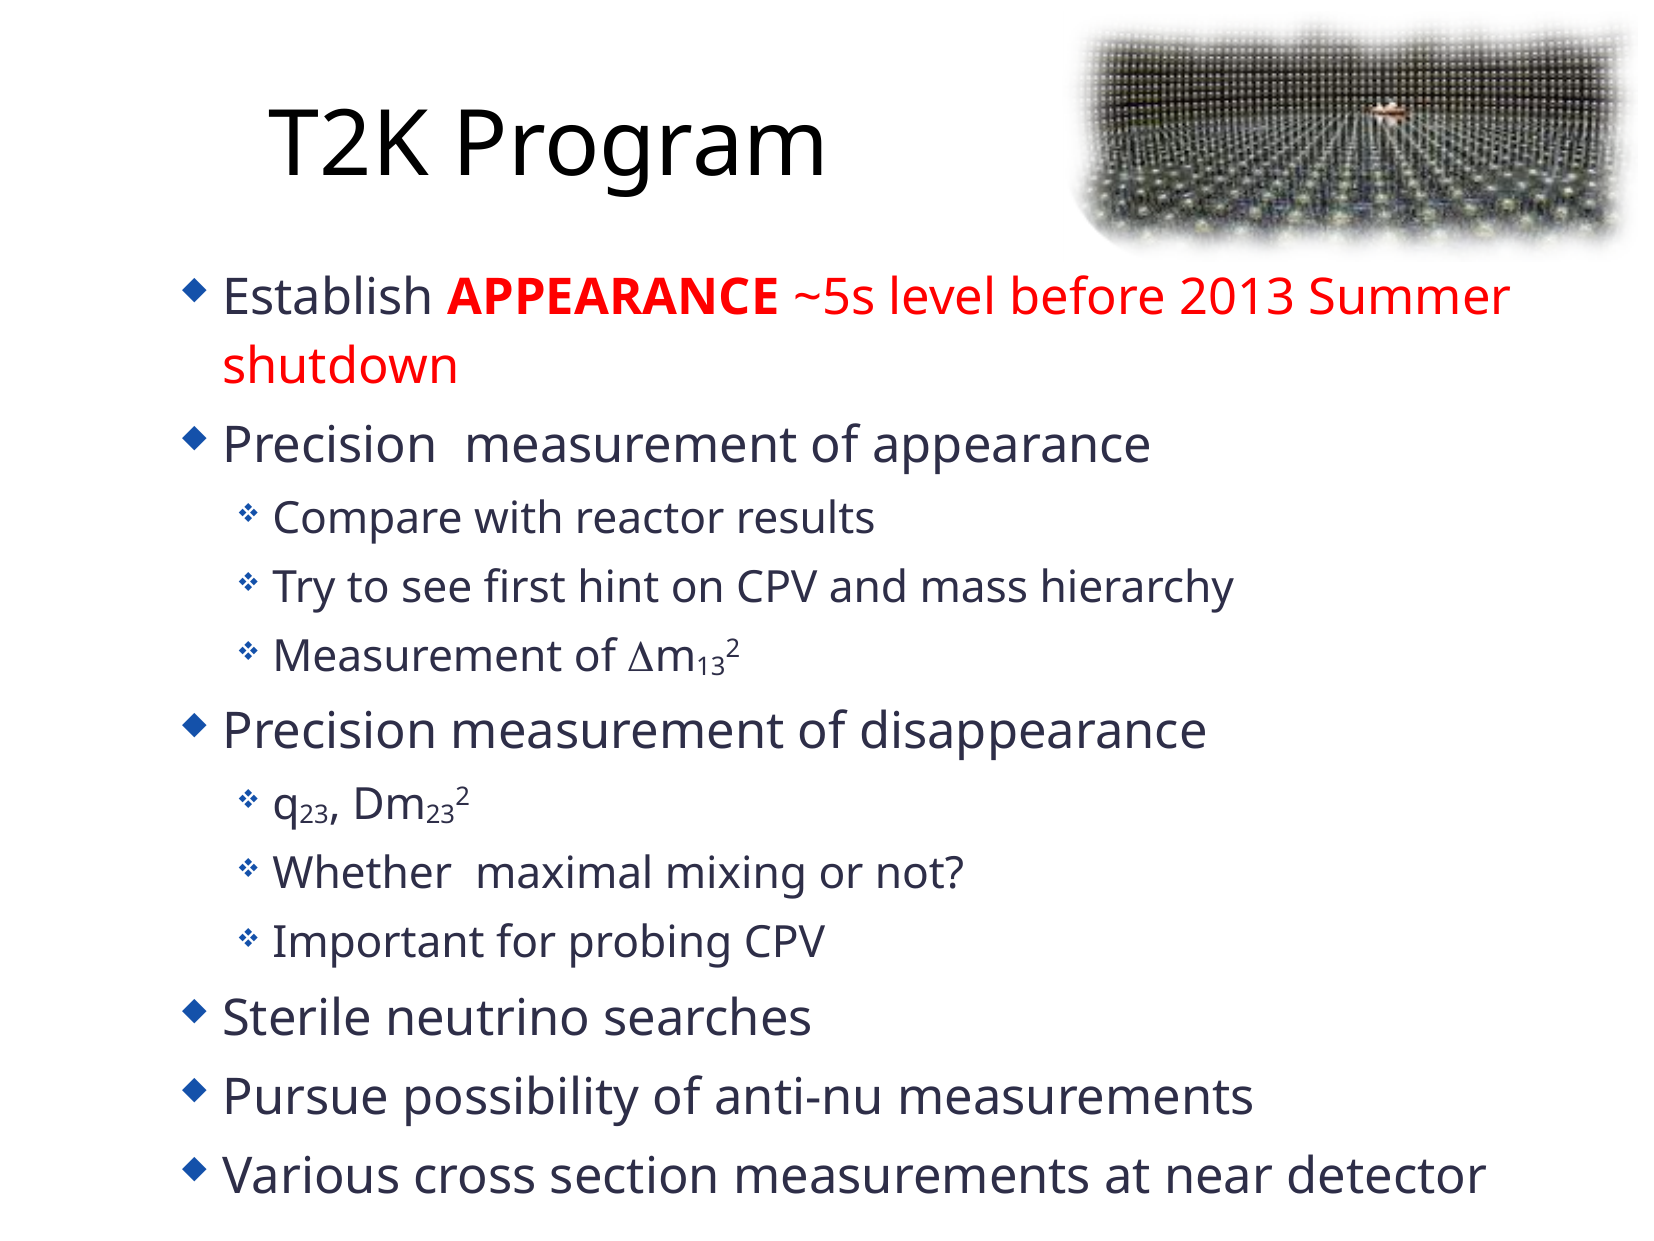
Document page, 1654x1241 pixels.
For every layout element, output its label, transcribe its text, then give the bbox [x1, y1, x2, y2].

list Establish APPEARANCE ~5s level before 2013 Summer shutdown Precision measurement of appearance Compare with reactor results Try to see first hint on CPV and mass hierarchy Measurement of Dm132 Precision measurement of disappearance q23, Dm232 Whether maximal mixing or not? Important for probing CPV Sterile neutrino searches Pursue possibility of anti-nu measurements Various cross section measurements at near detector [164, 252, 1567, 1241]
title T2K Program [23, 23, 1075, 257]
picture [1062, 11, 1638, 262]
